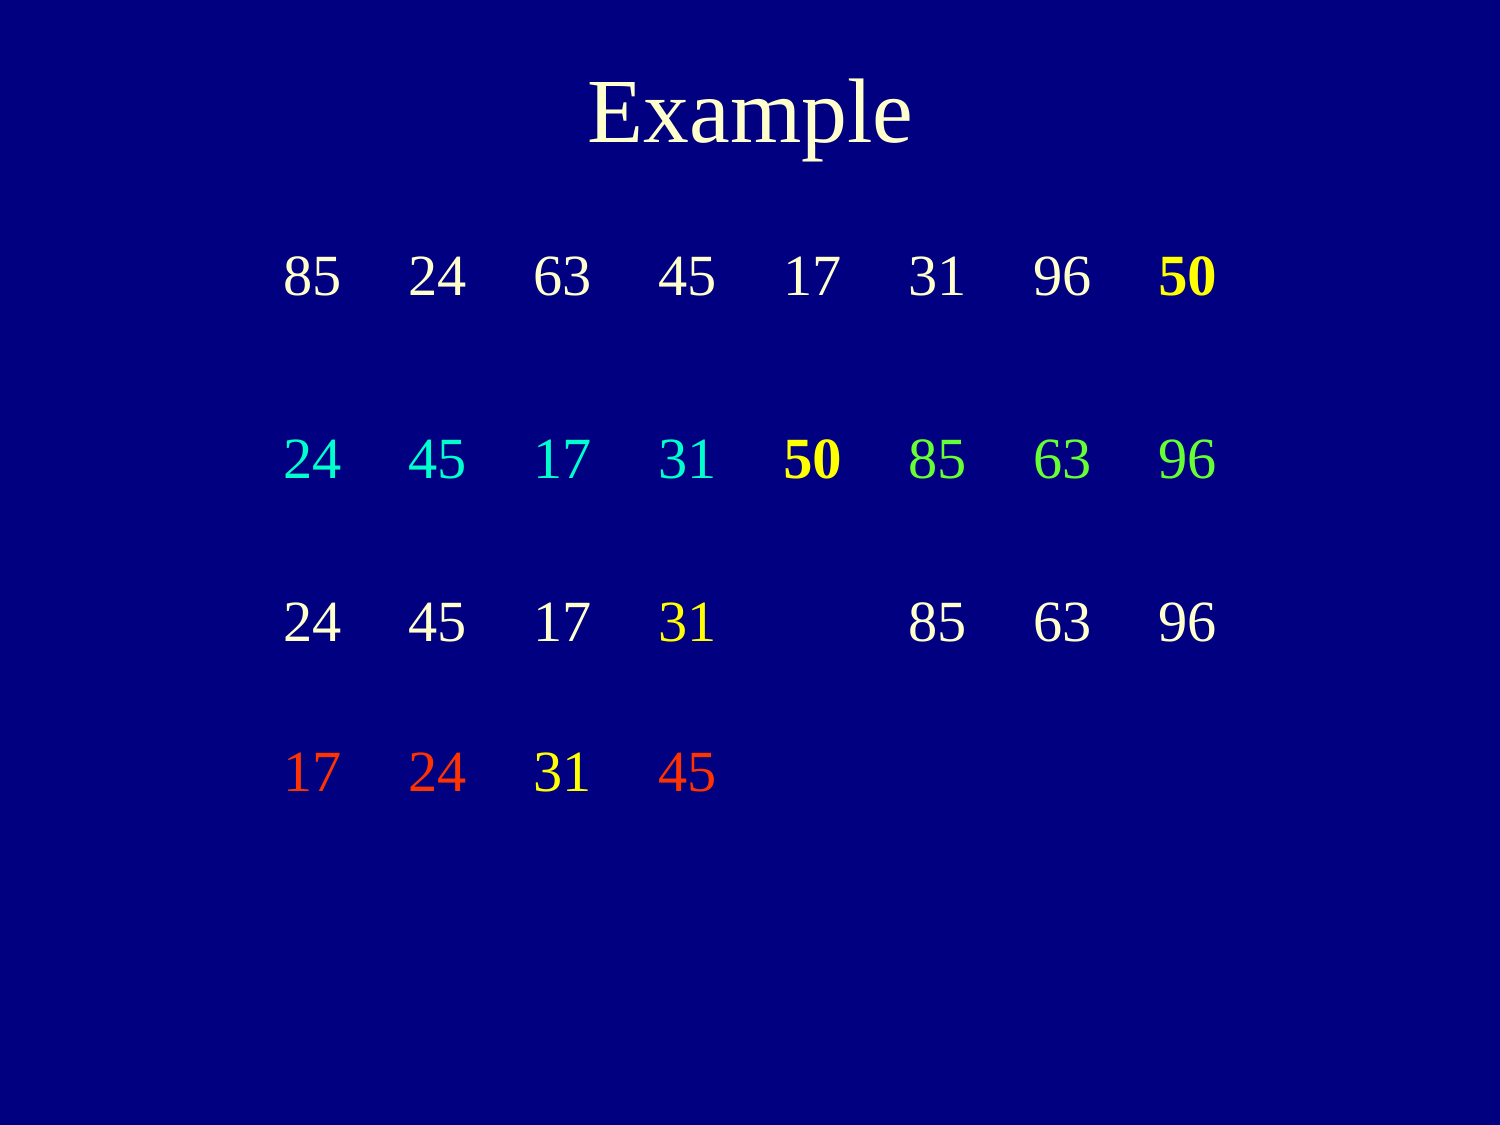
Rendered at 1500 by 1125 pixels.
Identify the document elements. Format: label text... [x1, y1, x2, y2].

table_header 45 [625, 229, 750, 325]
table_header 63 [1000, 413, 1125, 512]
table_header 96 [1000, 229, 1125, 325]
table_header 31 [500, 725, 625, 825]
table_header 17 [750, 229, 875, 325]
table_header 45 [375, 413, 500, 512]
table_header 31 [625, 413, 750, 512]
table_header 63 [1000, 575, 1125, 675]
table_header 63 [500, 229, 625, 325]
table_header 31 [625, 575, 750, 675]
table_header 45 [625, 725, 750, 825]
table_header 96 [1125, 413, 1250, 512]
table_header 17 [500, 413, 625, 512]
table_header 50 [750, 413, 875, 512]
table_header 50 [1125, 229, 1250, 325]
table_header 31 [875, 229, 1000, 325]
table_header 24 [375, 229, 500, 325]
table_header 24 [250, 413, 375, 512]
table_header 24 [375, 725, 500, 825]
table_header 17 [500, 575, 625, 675]
table_header 85 [875, 575, 1000, 675]
table_header 24 [250, 575, 375, 675]
table_header 17 [250, 725, 375, 825]
table_header 45 [375, 575, 500, 675]
table_header 85 [875, 413, 1000, 512]
title Example [22, 43, 1480, 169]
table_header 85 [250, 229, 375, 325]
table_header 96 [1125, 575, 1250, 675]
